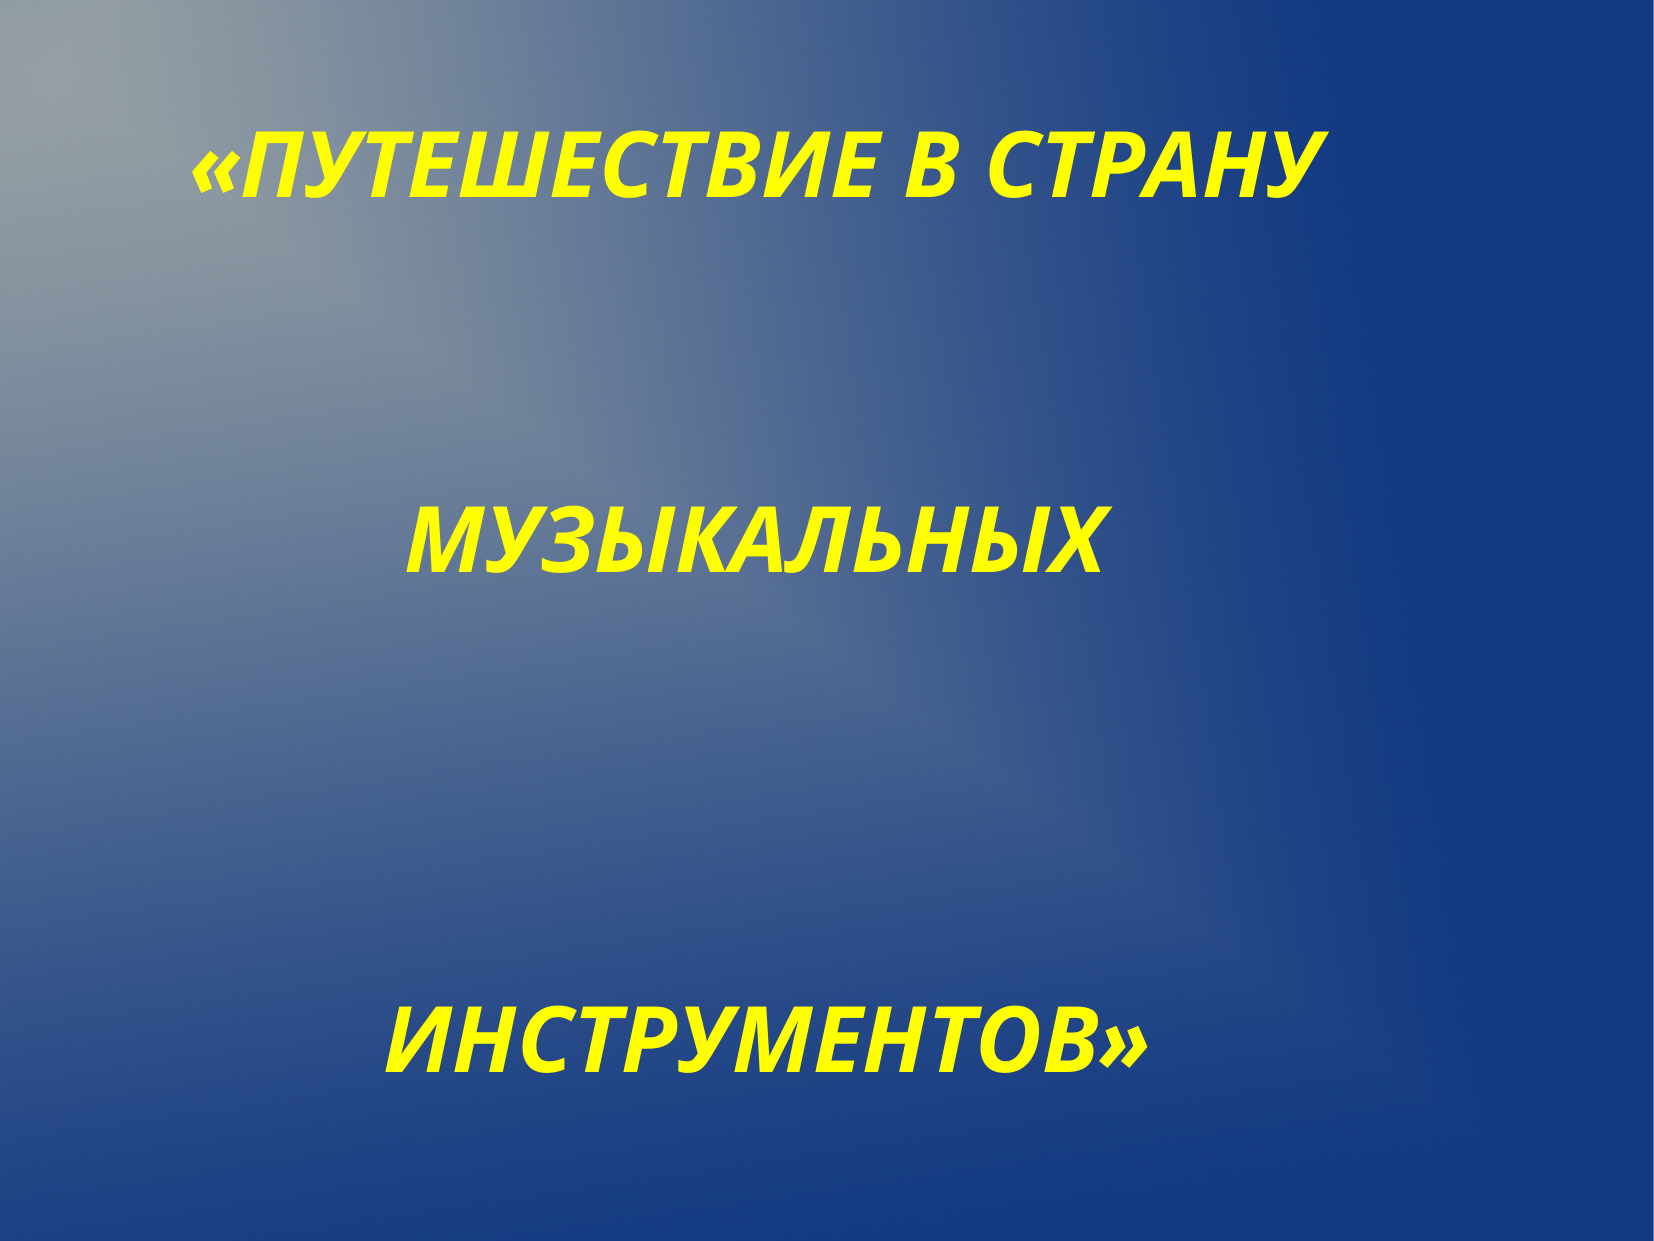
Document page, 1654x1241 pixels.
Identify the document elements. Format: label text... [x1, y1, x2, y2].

title «ПУТЕШЕСТВИЕ В СТРАНУ МУЗЫКАЛЬНЫХ ИНСТРУМЕНТОВ» [23, 94, 1512, 1104]
picture [0, 0, 1654, 1241]
